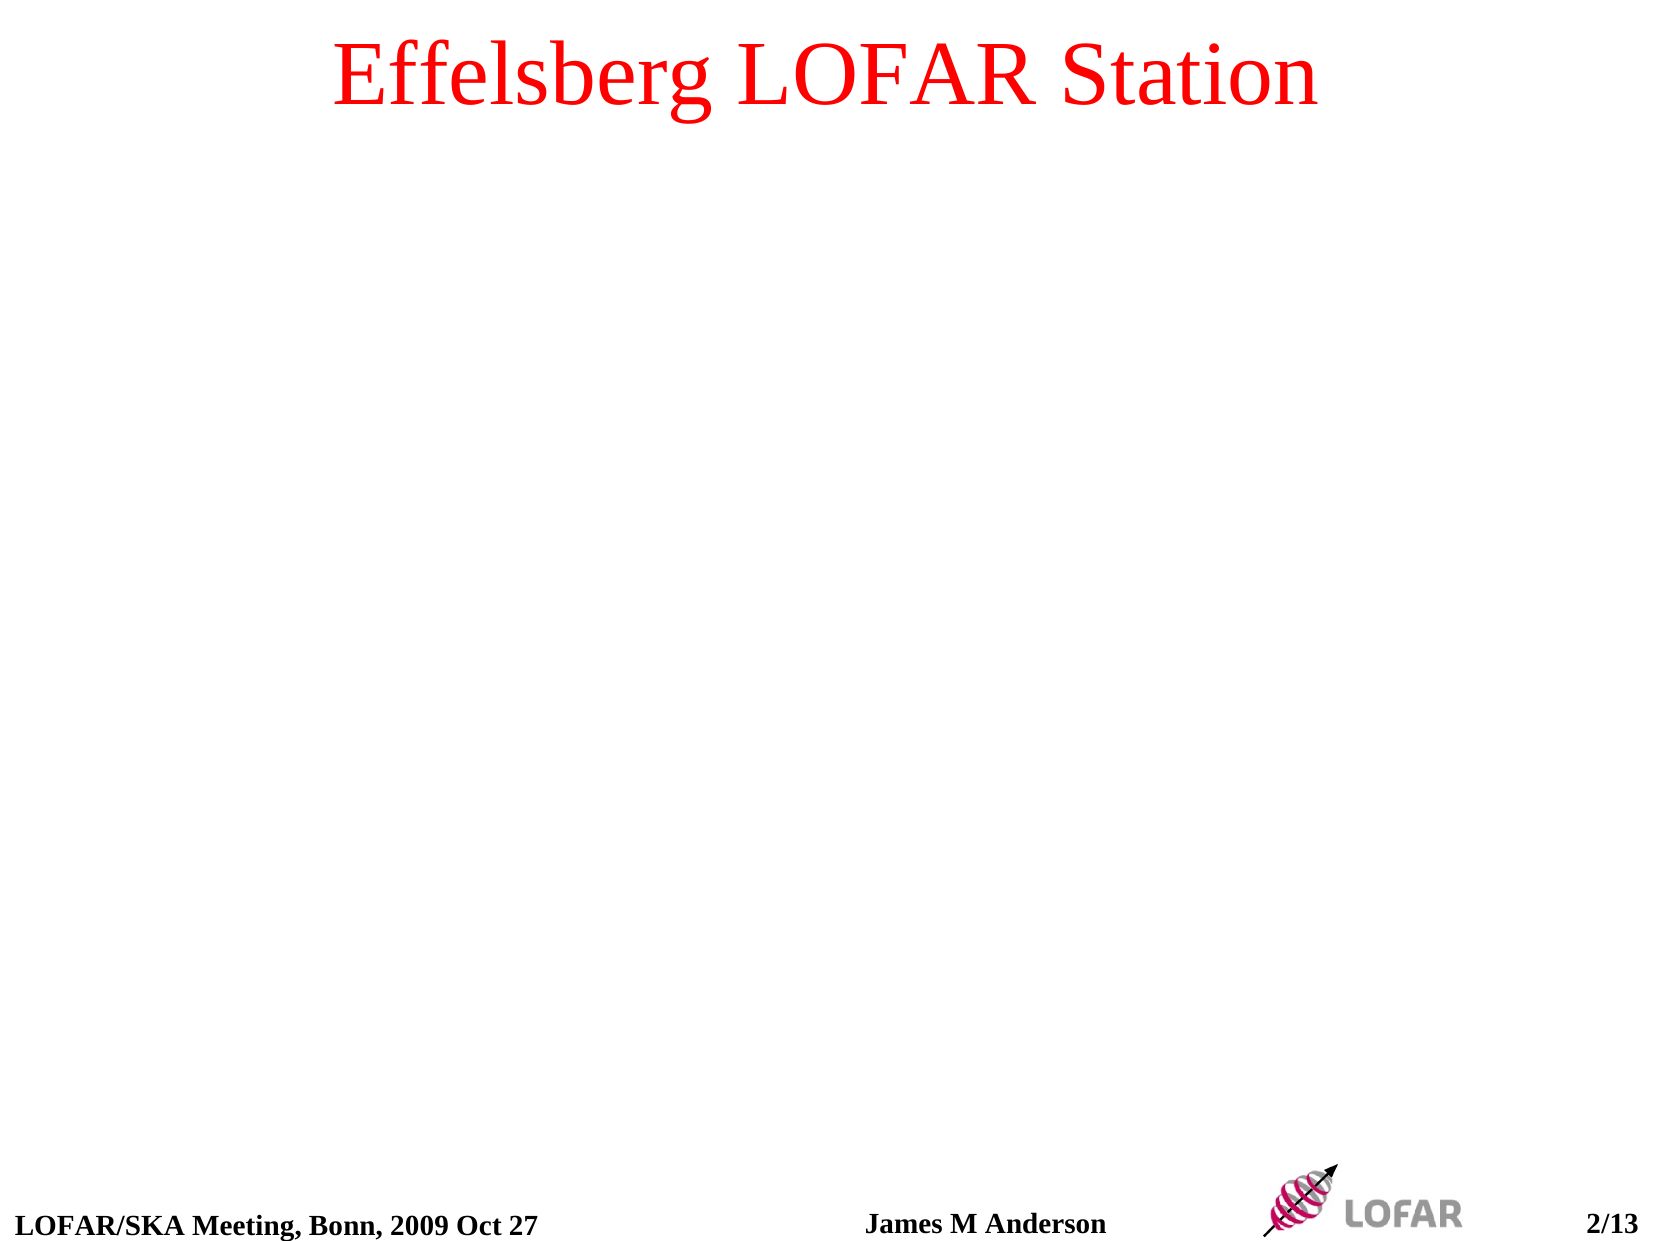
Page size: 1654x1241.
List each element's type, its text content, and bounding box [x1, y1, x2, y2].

picture [1262, 1162, 1463, 1238]
title Effelsberg LOFAR Station [0, 0, 1654, 151]
